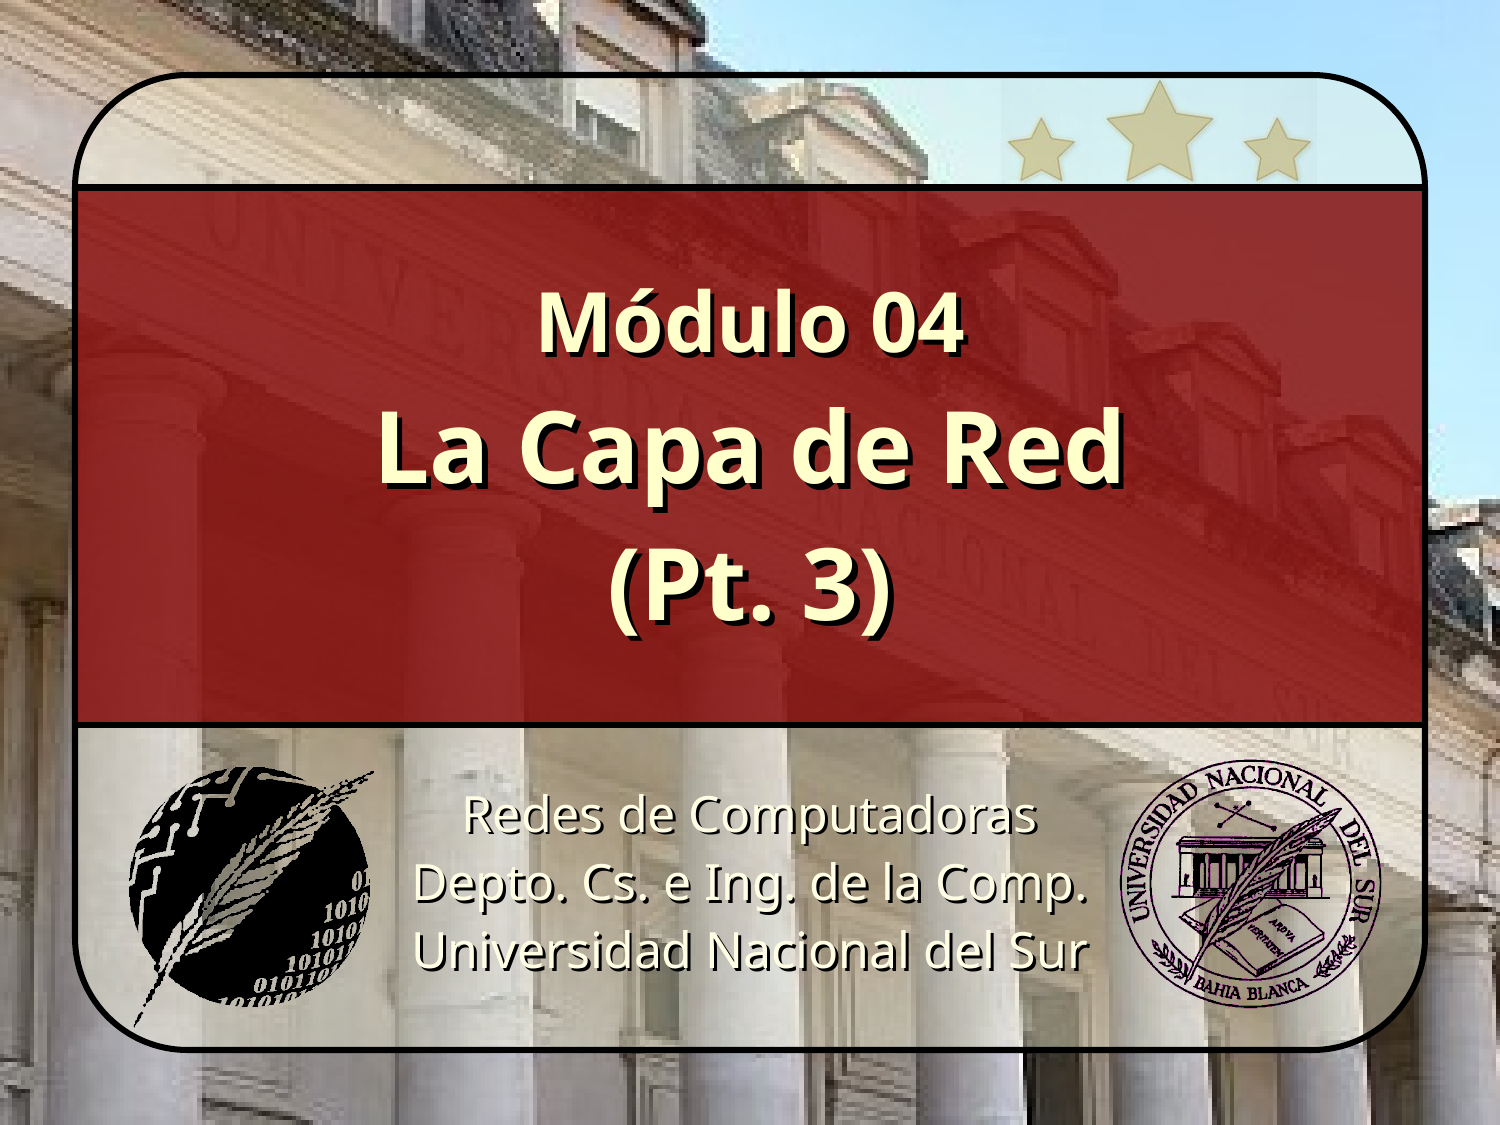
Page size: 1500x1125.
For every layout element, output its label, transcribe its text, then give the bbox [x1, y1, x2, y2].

picture [0, 0, 1500, 1125]
title Módulo 04 La Capa de Red (Pt. 3) [128, 187, 1372, 726]
